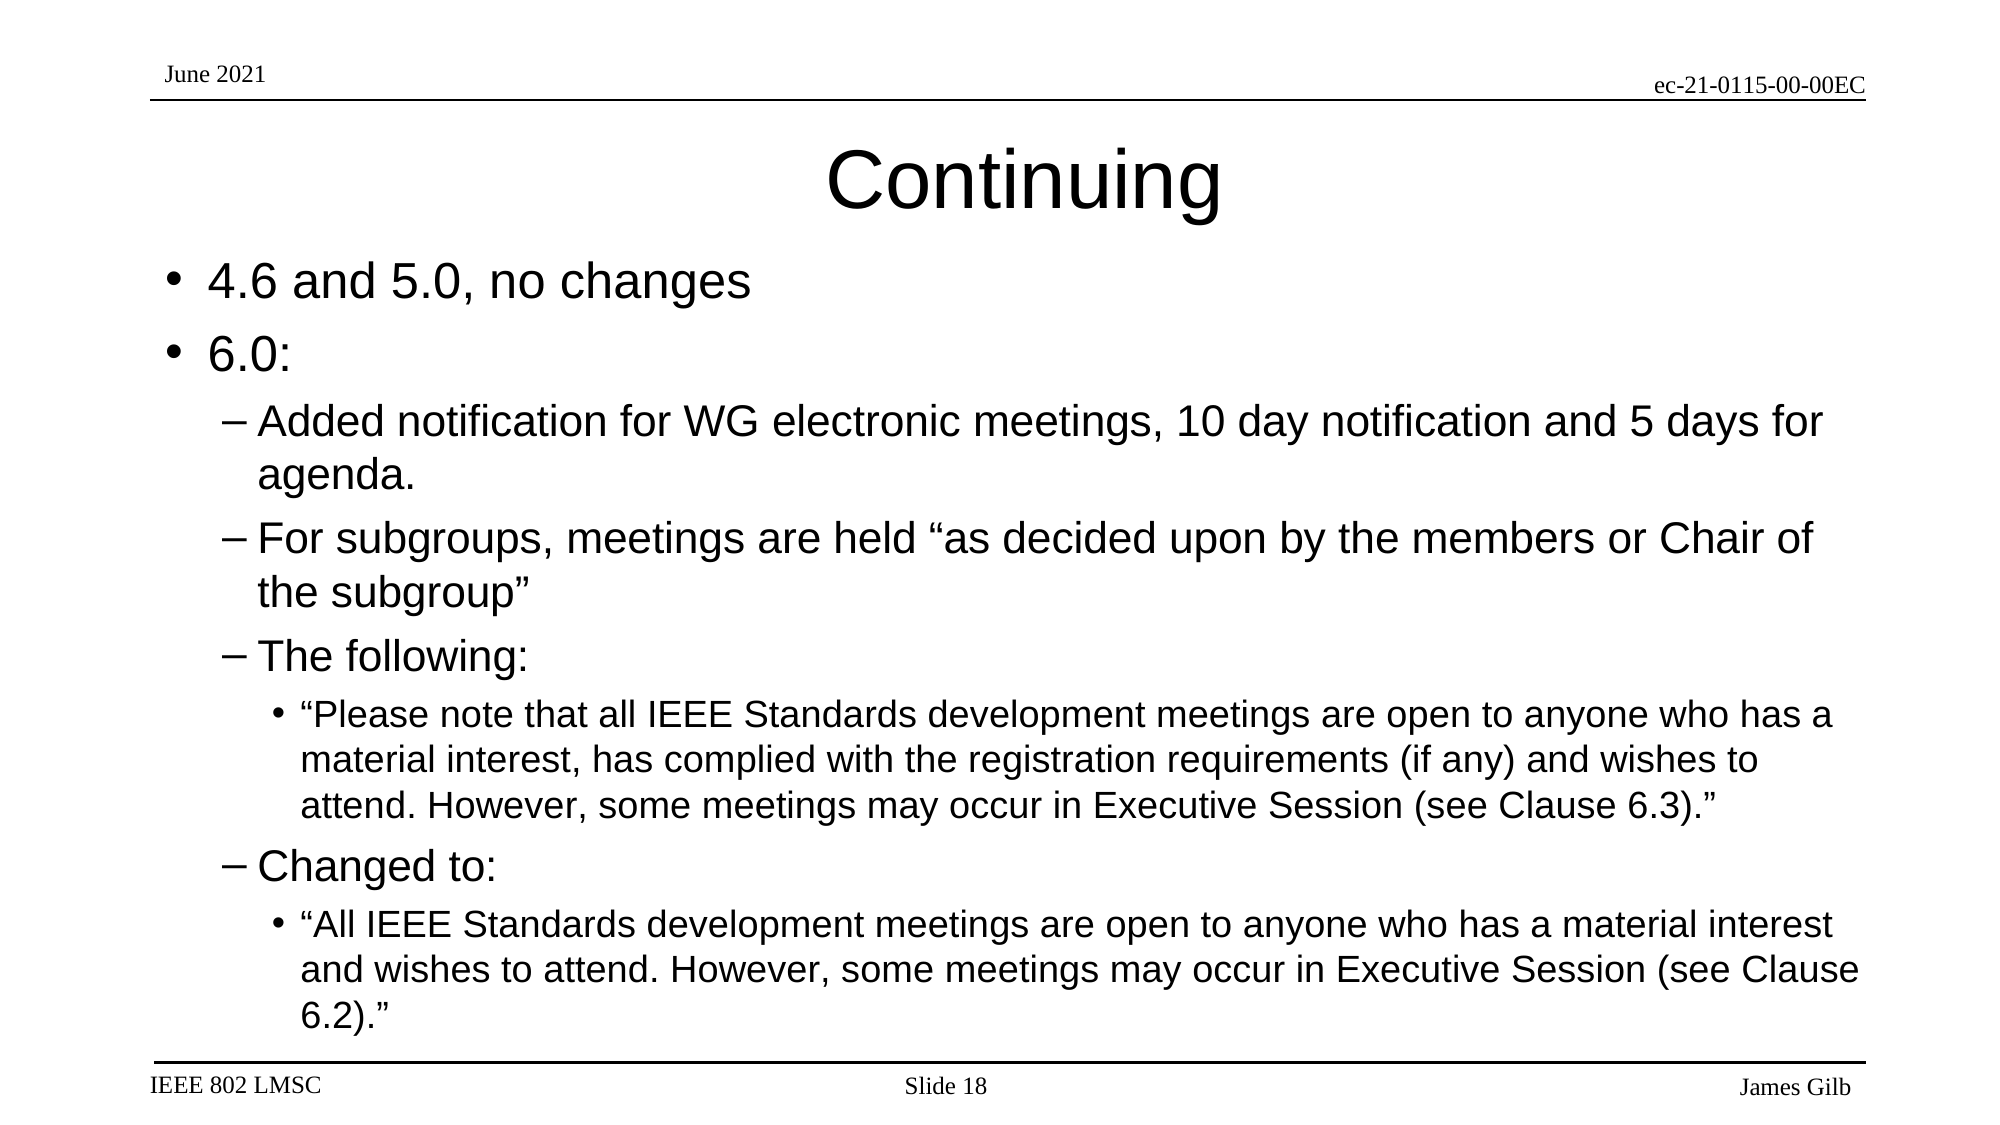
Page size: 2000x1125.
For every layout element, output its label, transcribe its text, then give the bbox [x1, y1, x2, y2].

list 4.6 and 5.0, no changes 6.0: Added notification for WG electronic meetings, 10 day notification and 5 days for agenda. For subgroups, meetings are held “as decided upon by the members or Chair of the subgroup” The following: “Please note that all IEEE Standards development meetings are open to anyone who has a material interest, has complied with the registration requirements (if any) and wishes to attend. However, some meetings may occur in Executive Session (see Clause 6.3).” Changed to: “All IEEE Standards development meetings are open to anyone who has a material interest and wishes to attend. However, some meetings may occur in Executive Session (see Clause 6.2).” [149, 239, 1900, 1051]
title Continuing [149, 112, 1900, 238]
